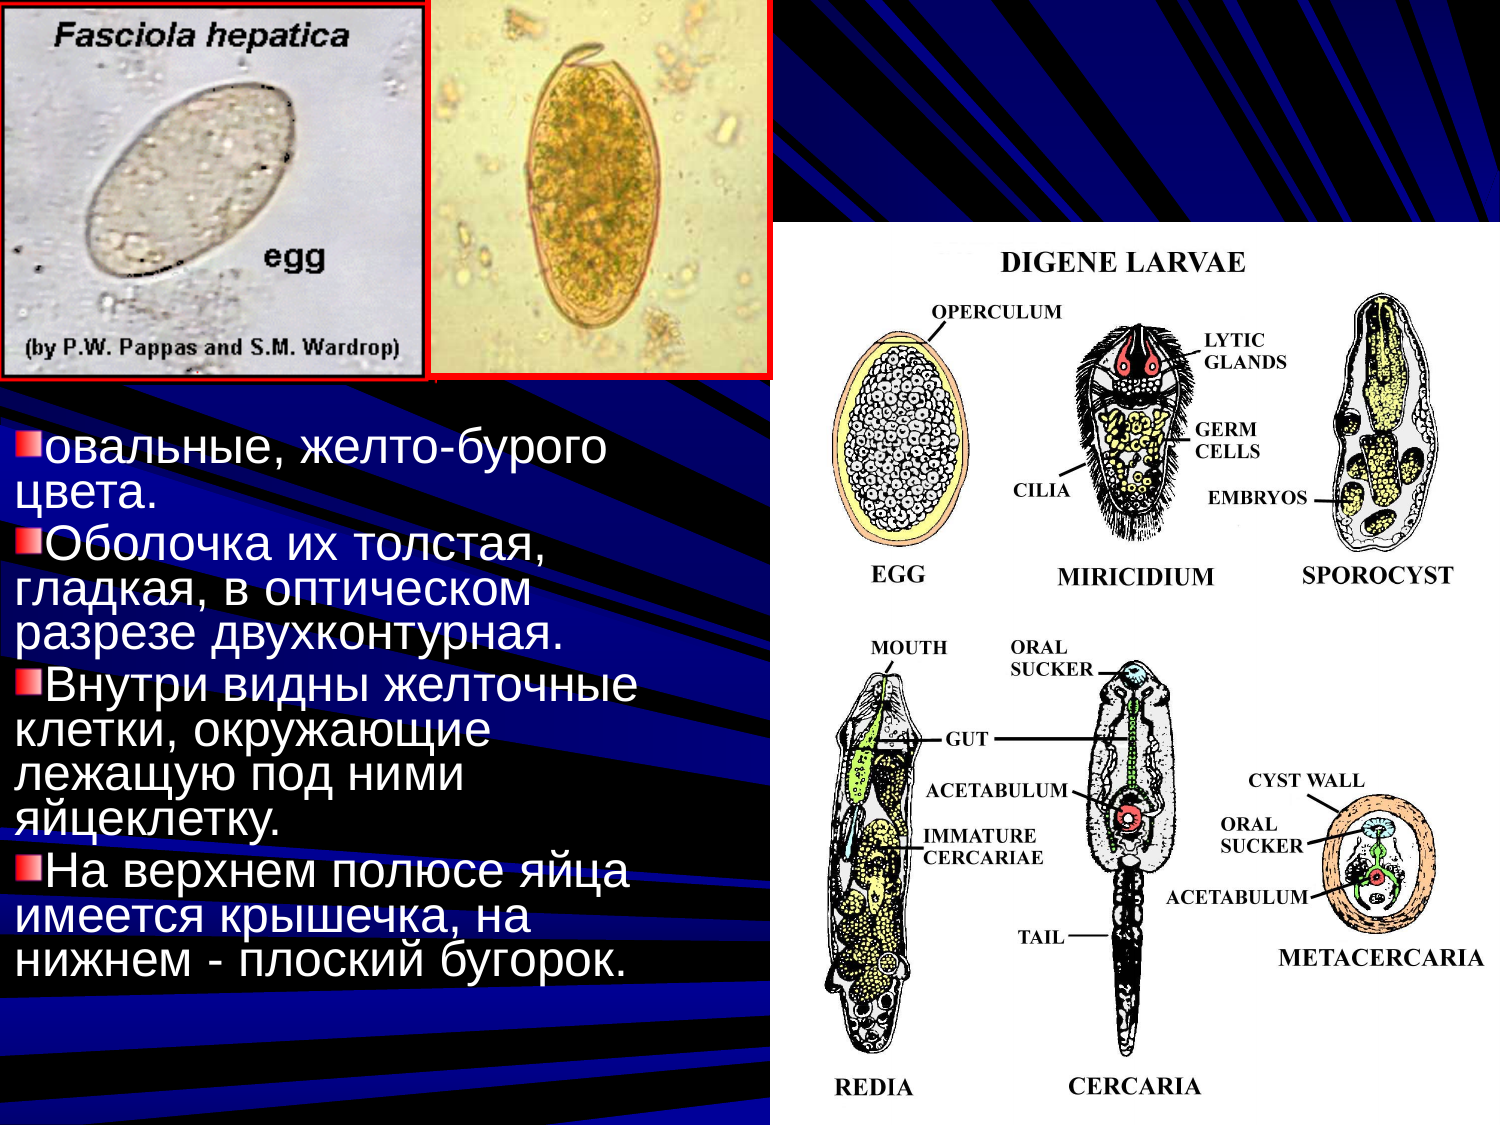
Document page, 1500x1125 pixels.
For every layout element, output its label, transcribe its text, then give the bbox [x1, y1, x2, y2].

text_box овальные, желто-бурого цвета. Оболочка их толстая, гладкая, в оптическом разрезе двухконтурная. Внутри видны желточные клетки, окружающие лежащую под ними яйцеклетку. На верхнем полюсе яйца имеется крышечка, на нижнем - плоский бугорок. [0, 420, 739, 1078]
picture [770, 222, 1500, 1125]
picture [430, 0, 767, 374]
title Яйца - крупные (130 - 145 х 70 - 80 мкм) [773, 0, 1451, 188]
picture [0, 0, 437, 385]
